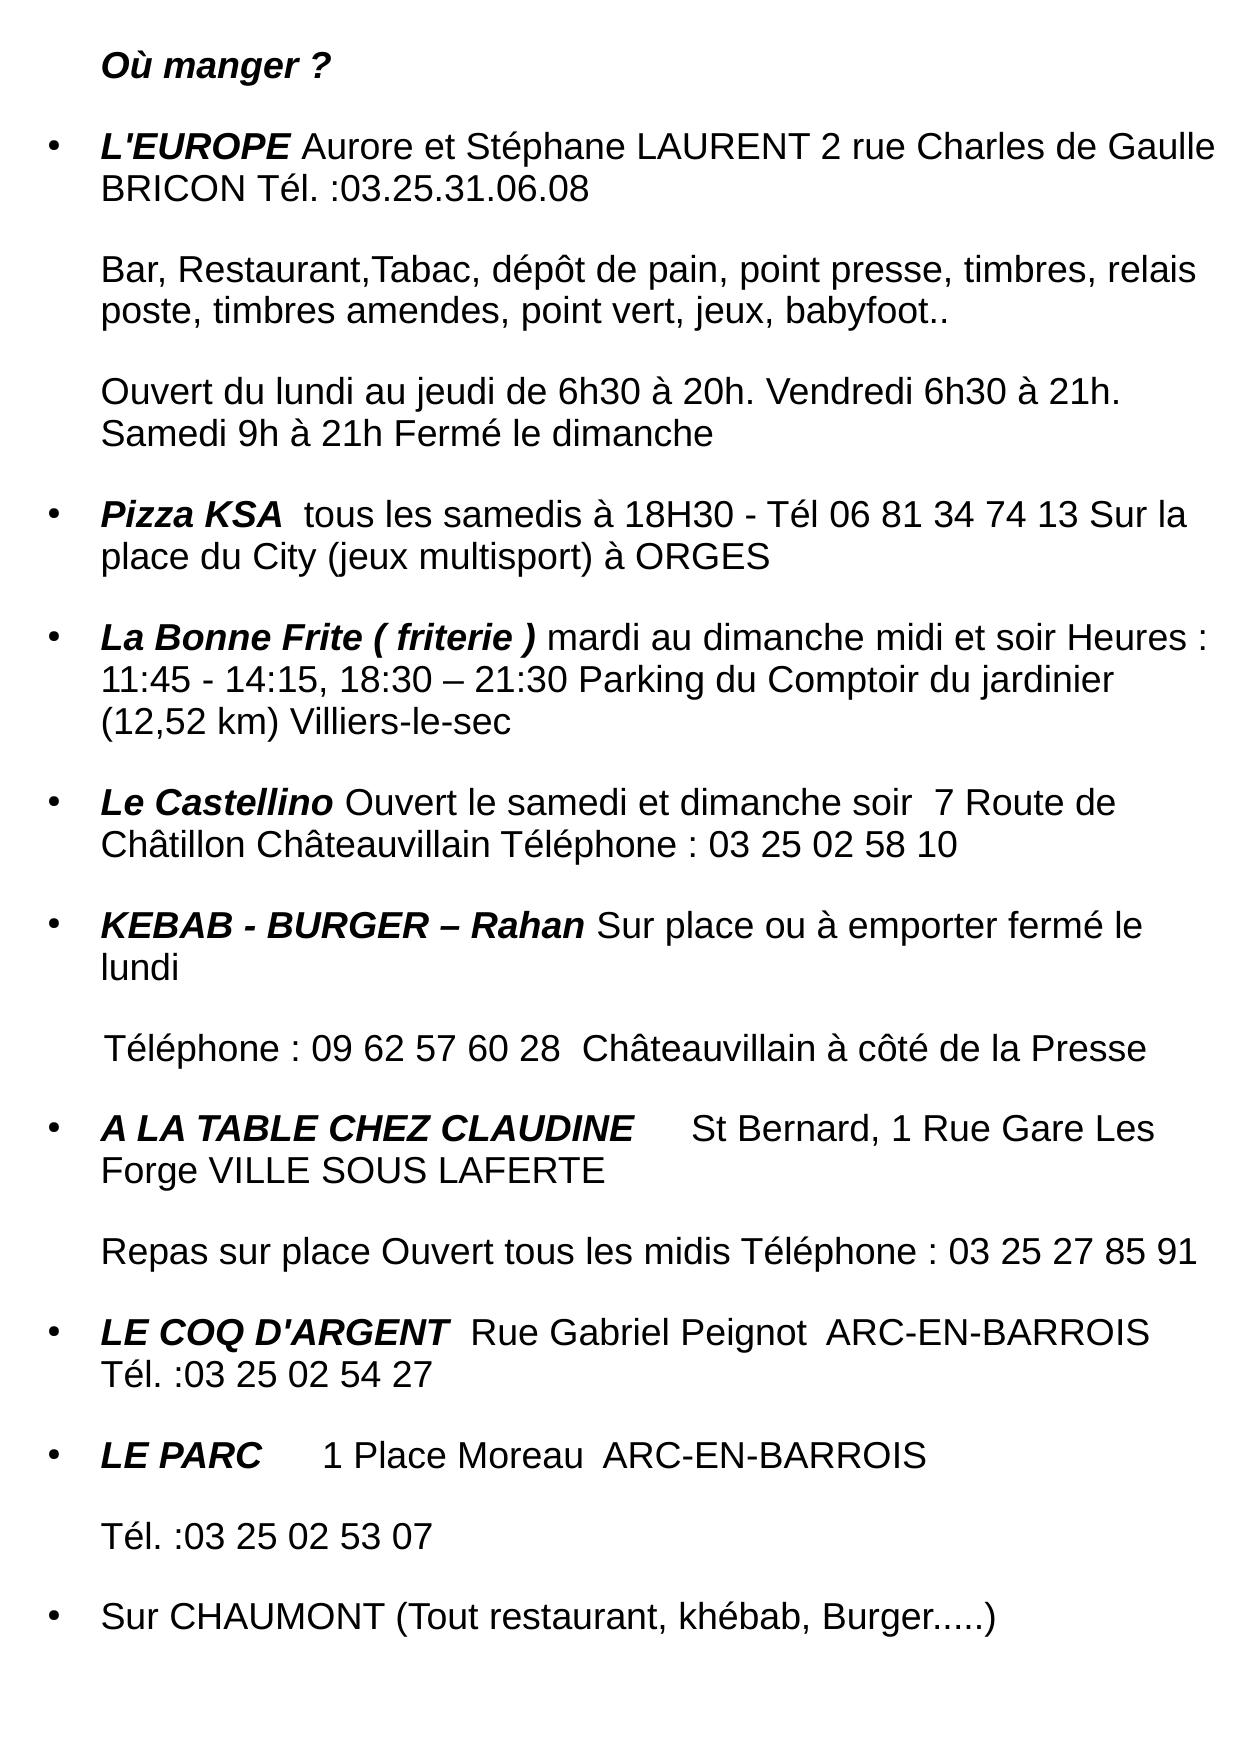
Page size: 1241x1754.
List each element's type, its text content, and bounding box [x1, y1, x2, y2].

list Où manger ? L'EUROPE Aurore et Stéphane LAURENT 2 rue Charles de Gaulle BRICON Tél. :03.25.31.06.08 Bar, Restaurant,Tabac, dépôt de pain, point presse, timbres, relais poste, timbres amendes, point vert, jeux, babyfoot.. Ouvert du lundi au jeudi de 6h30 à 20h. Vendredi 6h30 à 21h. Samedi 9h à 21h Fermé le dimanche Pizza KSA tous les samedis à 18H30 - Tél 06 81 34 74 13 Sur la place du City (jeux multisport) à ORGES La Bonne Frite ( friterie ) mardi au dimanche midi et soir Heures : 11:45 - 14:15, 18:30 – 21:30 Parking du Comptoir du jardinier (12,52 km) Villiers-le-sec Le Castellino Ouvert le samedi et dimanche soir 7 Route de Châtillon Châteauvillain Téléphone : 03 25 02 58 10 KEBAB - BURGER – Rahan Sur place ou à emporter fermé le lundi Téléphone : 09 62 57 60 28 Châteauvillain à côté de la Presse A LA TABLE CHEZ CLAUDINE St Bernard, 1 Rue Gare Les Forge VILLE SOUS LAFERTE Repas sur place Ouvert tous les midis Téléphone : 03 25 27 85 91 LE COQ D'ARGENT Rue Gabriel Peignot ARC-EN-BARROIS Tél. :03 25 02 54 27 LE PARC 1 Place Moreau ARC-EN-BARROIS Tél. :03 25 02 53 07 Sur CHAUMONT (Tout restaurant, khébab, Burger.....) [29, 44, 1223, 1754]
